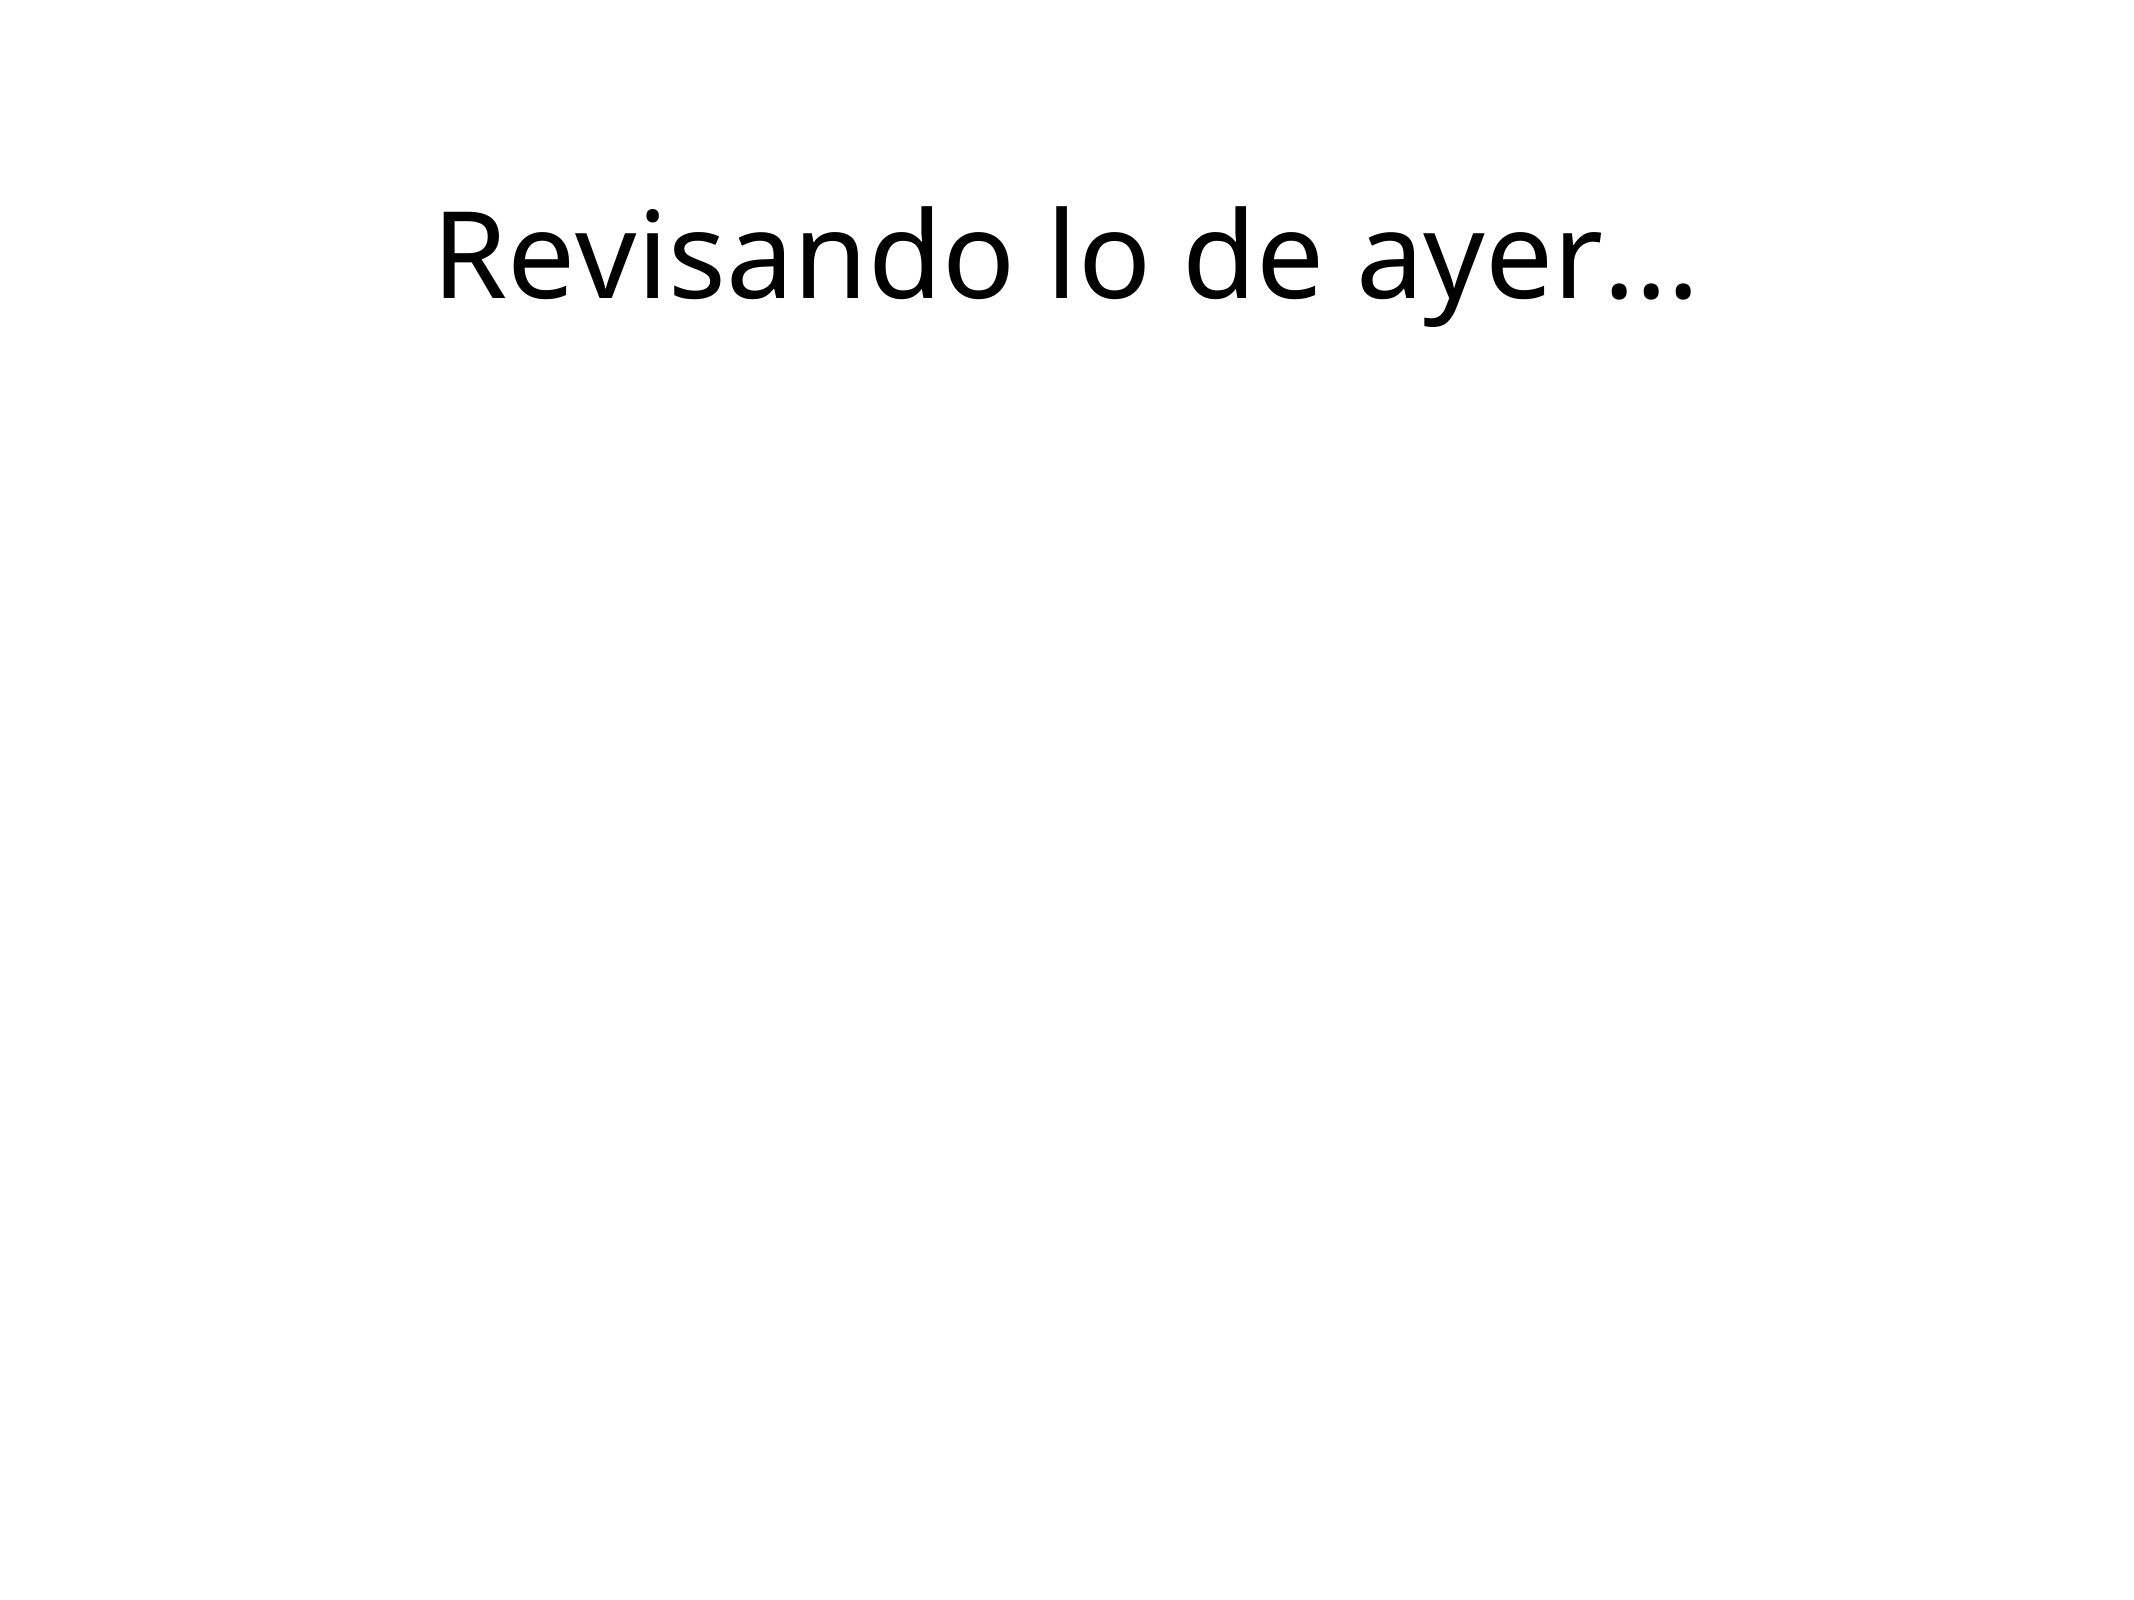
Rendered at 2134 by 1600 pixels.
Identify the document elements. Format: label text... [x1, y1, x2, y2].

title Revisando lo de ayer... [156, 72, 1978, 428]
